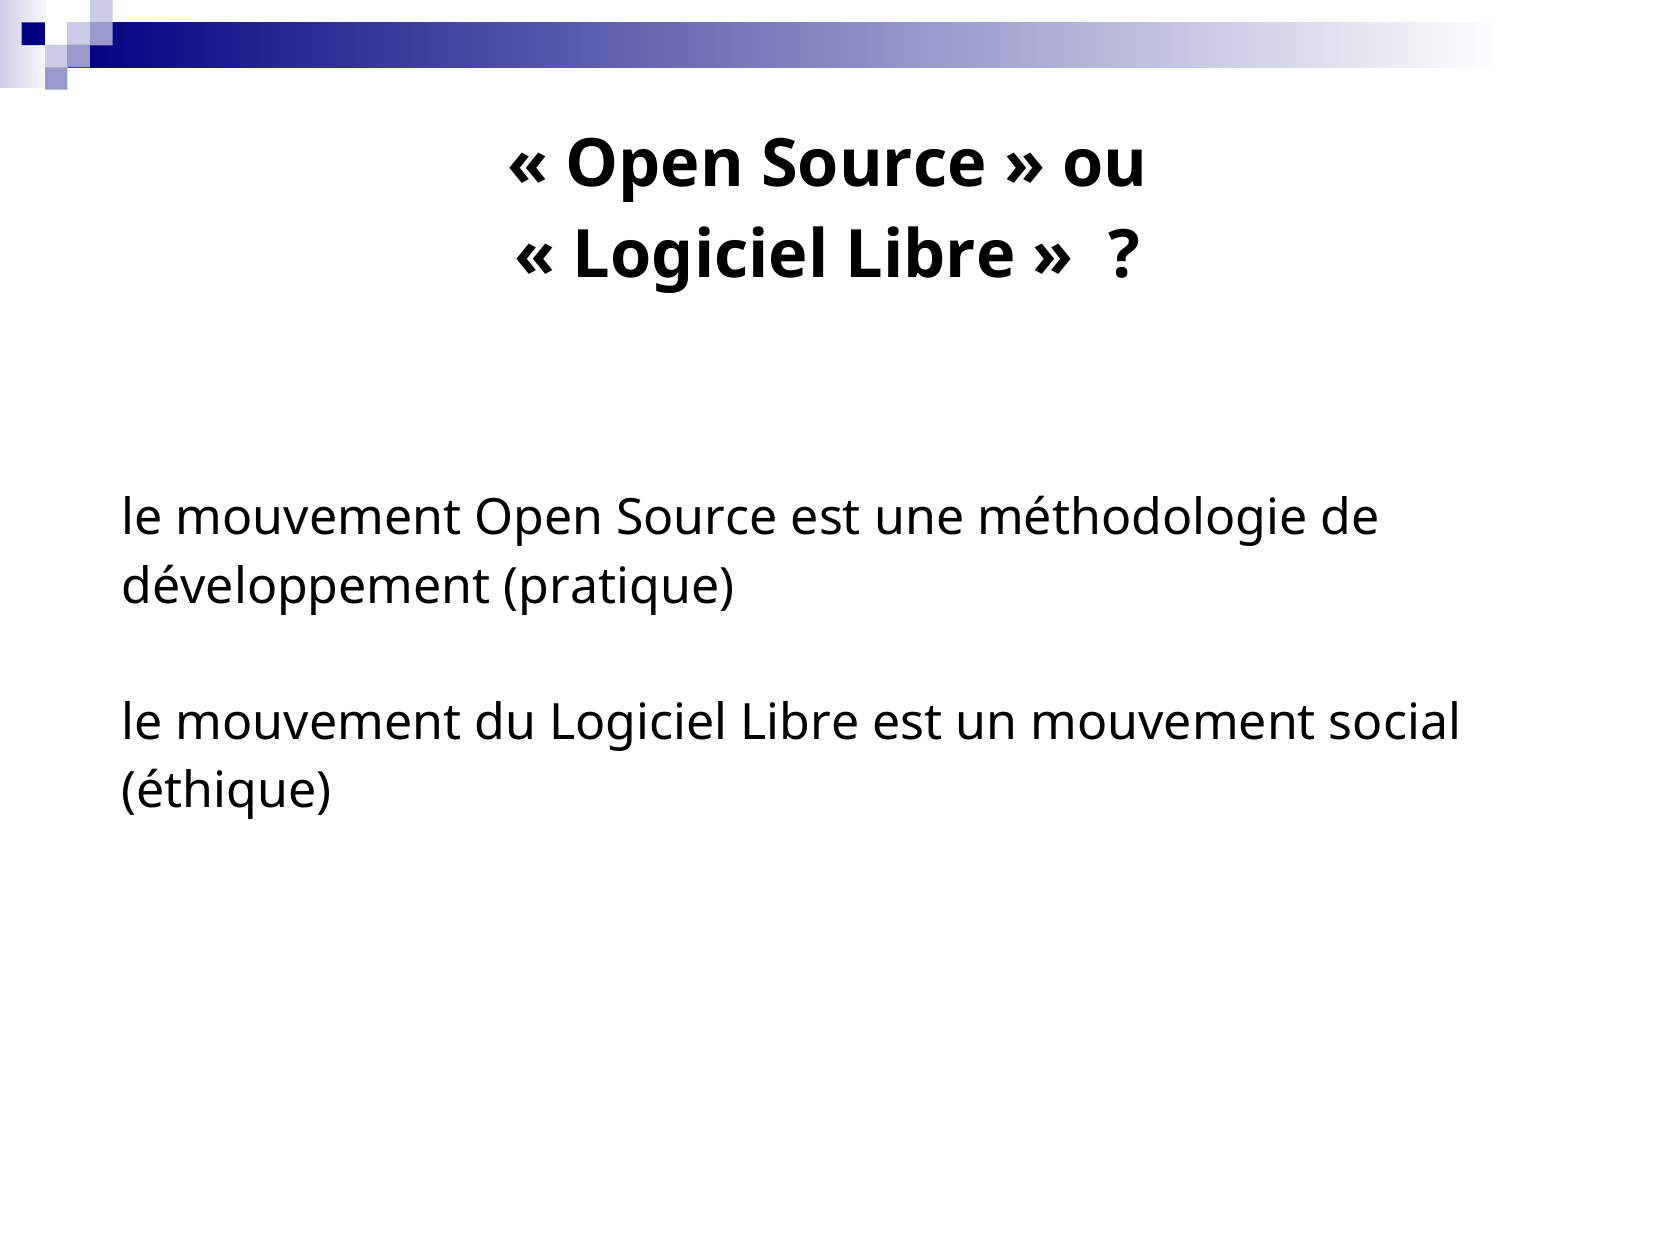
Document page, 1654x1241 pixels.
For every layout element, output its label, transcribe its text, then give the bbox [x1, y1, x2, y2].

list le mouvement Open Source est une méthodologie de développement (pratique) le mouvement du Logiciel Libre est un mouvement social (éthique) [121, 344, 1534, 1164]
title « Open Source » ou « Logiciel Libre » ? [121, 102, 1534, 311]
